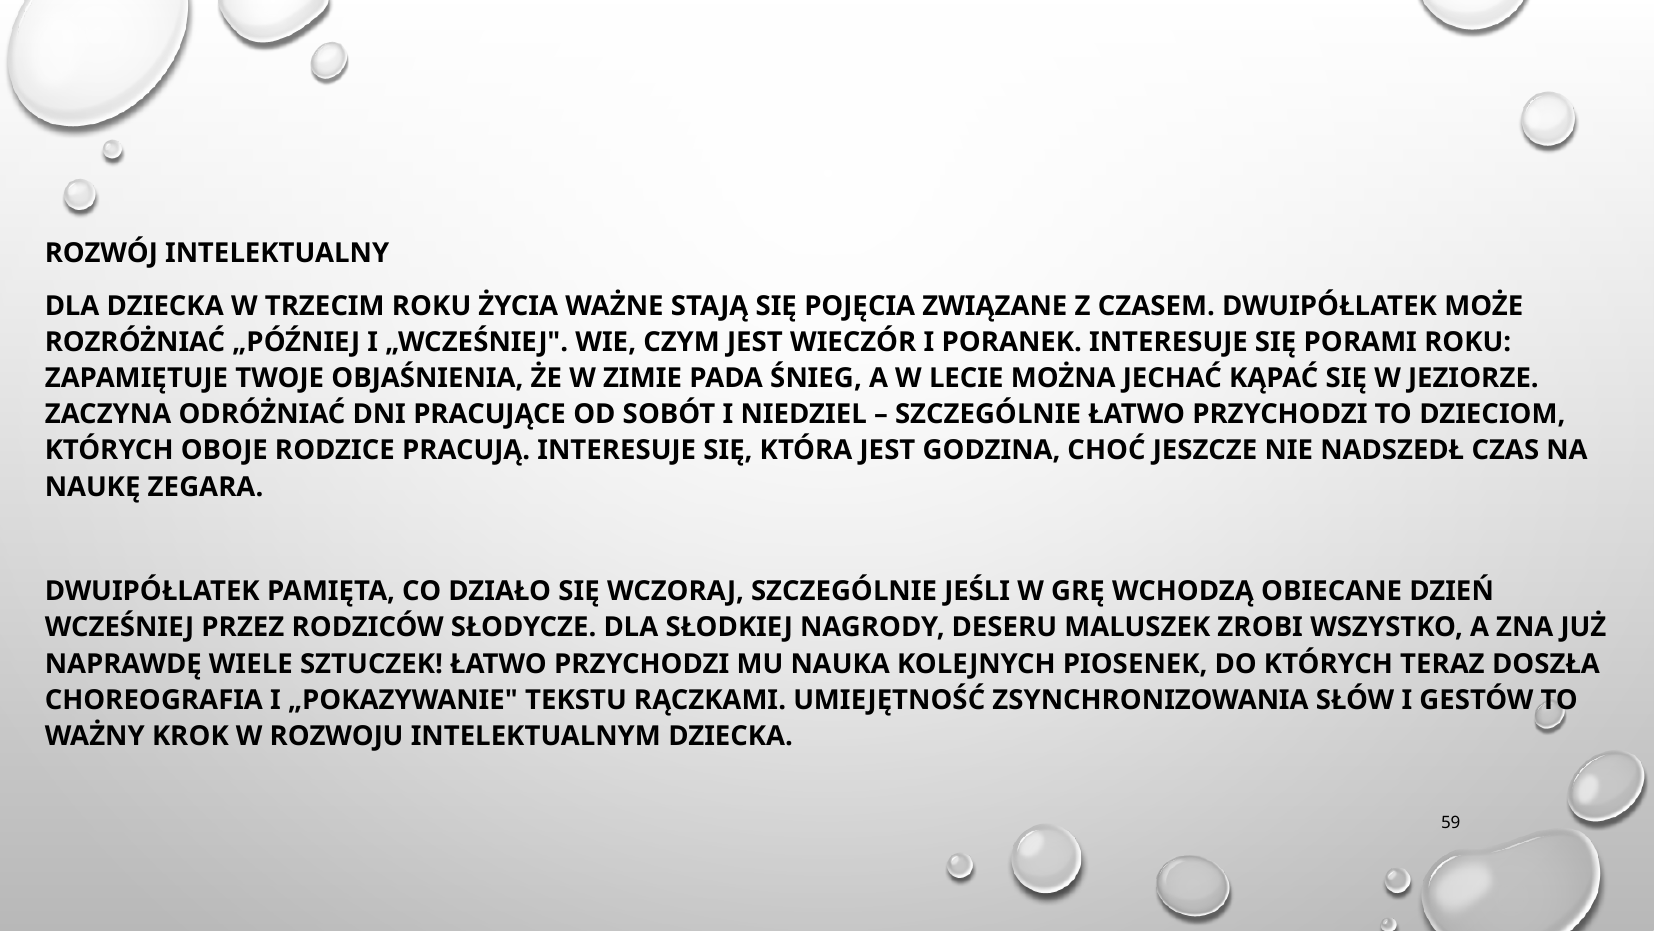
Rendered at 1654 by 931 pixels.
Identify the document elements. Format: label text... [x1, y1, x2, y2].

text_box [1426, 798, 1530, 848]
list Rozwój intelektualny Dla dziecka w trzecim roku życia ważne stają się pojęcia związane z czasem. Dwuipółlatek może rozróżniać „później i „wcześniej". Wie, czym jest wieczór i poranek. Interesuje się porami roku: zapamiętuje twoje objaśnienia, że w zimie pada śnieg, a w lecie można jechać kąpać się w jeziorze. Zaczyna odróżniać dni pracujące od sobót i niedziel – szczególnie łatwo przychodzi to dzieciom, których oboje rodzice pracują. Interesuje się, która jest godzina, choć jeszcze nie nadszedł czas na naukę zegara. Dwuipółlatek pamięta, co działo się wczoraj, szczególnie jeśli w grę wchodzą obiecane dzień wcześniej przez rodziców słodycze. Dla słodkiej nagrody, deseru maluszek zrobi wszystko, a zna już naprawdę wiele sztuczek! Łatwo przychodzi mu nauka kolejnych piosenek, do których teraz doszła choreografia i „pokazywanie" tekstu rączkami. Umiejętność zsynchronizowania słów i gestów to ważny krok w rozwoju intelektualnym dziecka. [29, 224, 1654, 764]
